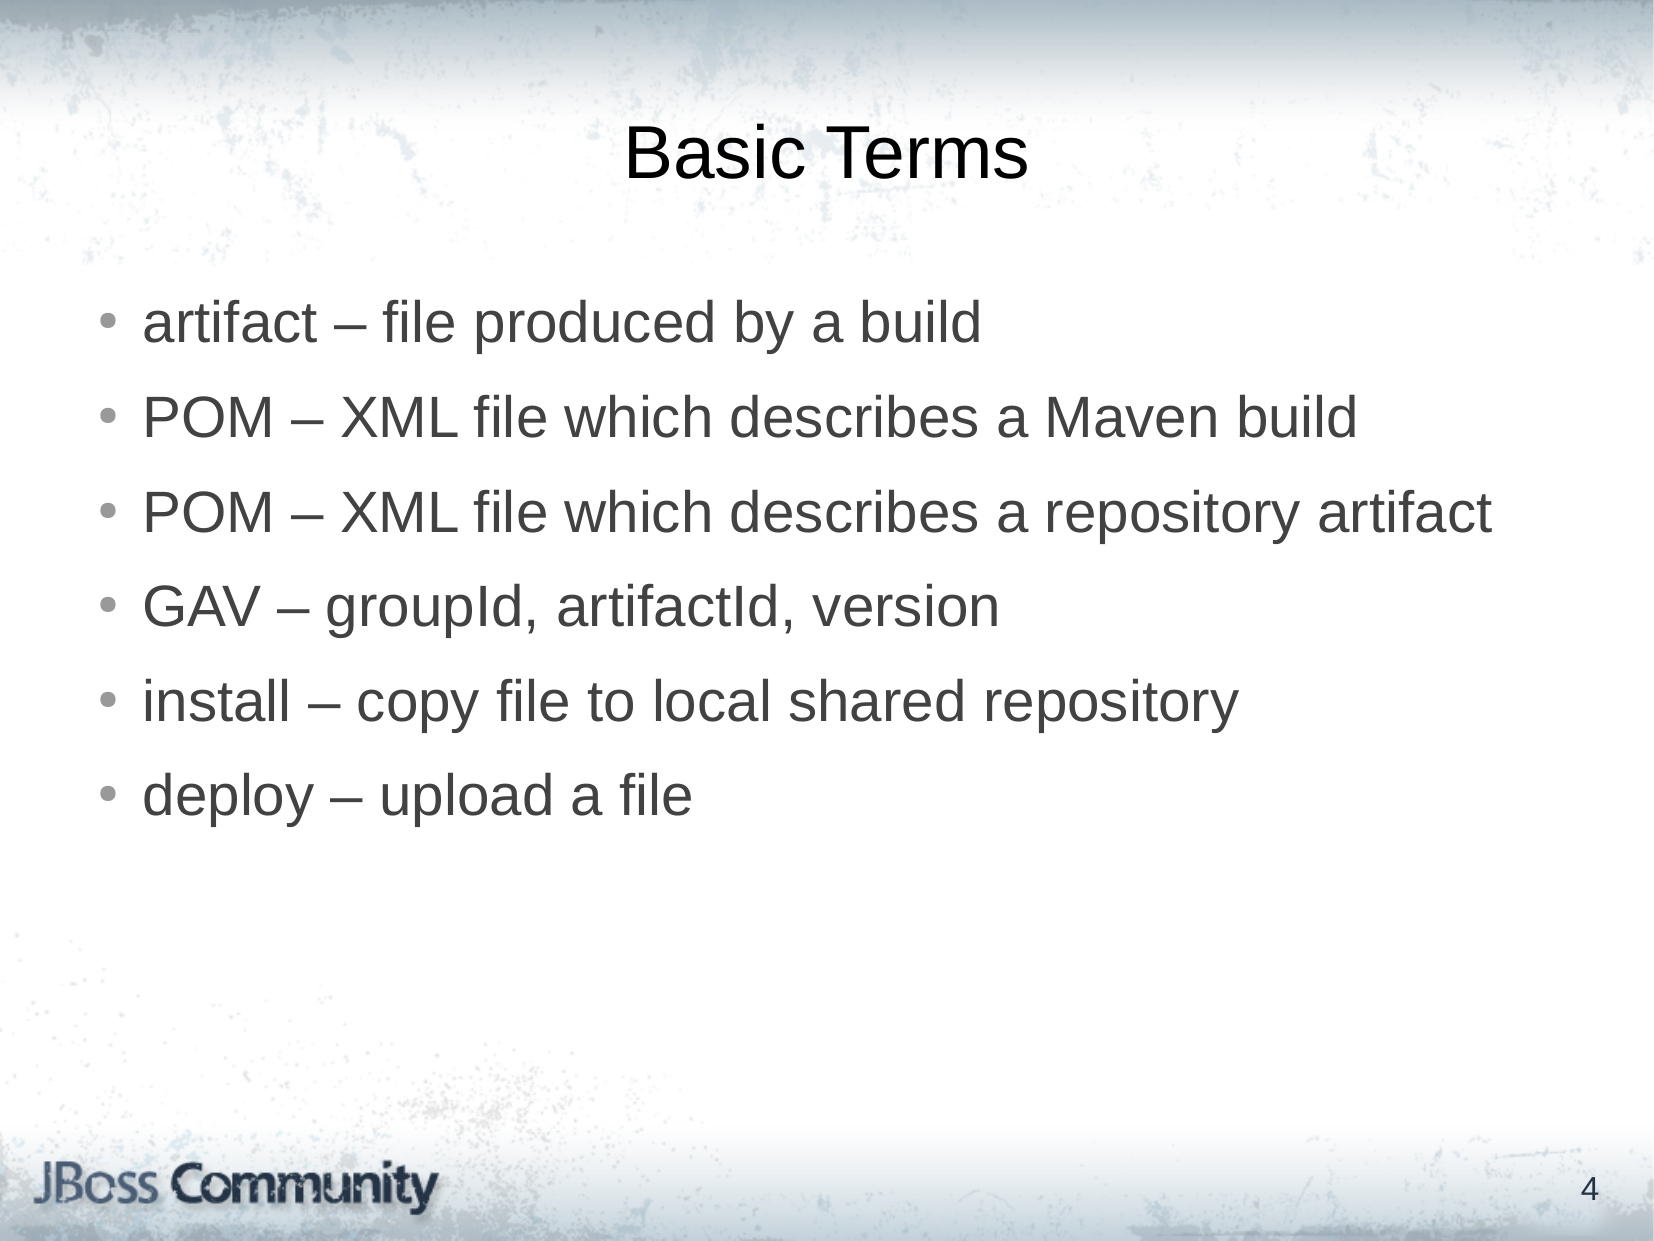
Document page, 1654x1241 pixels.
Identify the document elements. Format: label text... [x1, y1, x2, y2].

title Basic Terms [82, 49, 1571, 257]
picture [0, 0, 1654, 1241]
list artifact – file produced by a build POM – XML file which describes a Maven build POM – XML file which describes a repository artifact GAV – groupId, artifactId, version install – copy file to local shared repository deploy – upload a file [82, 290, 1571, 1109]
